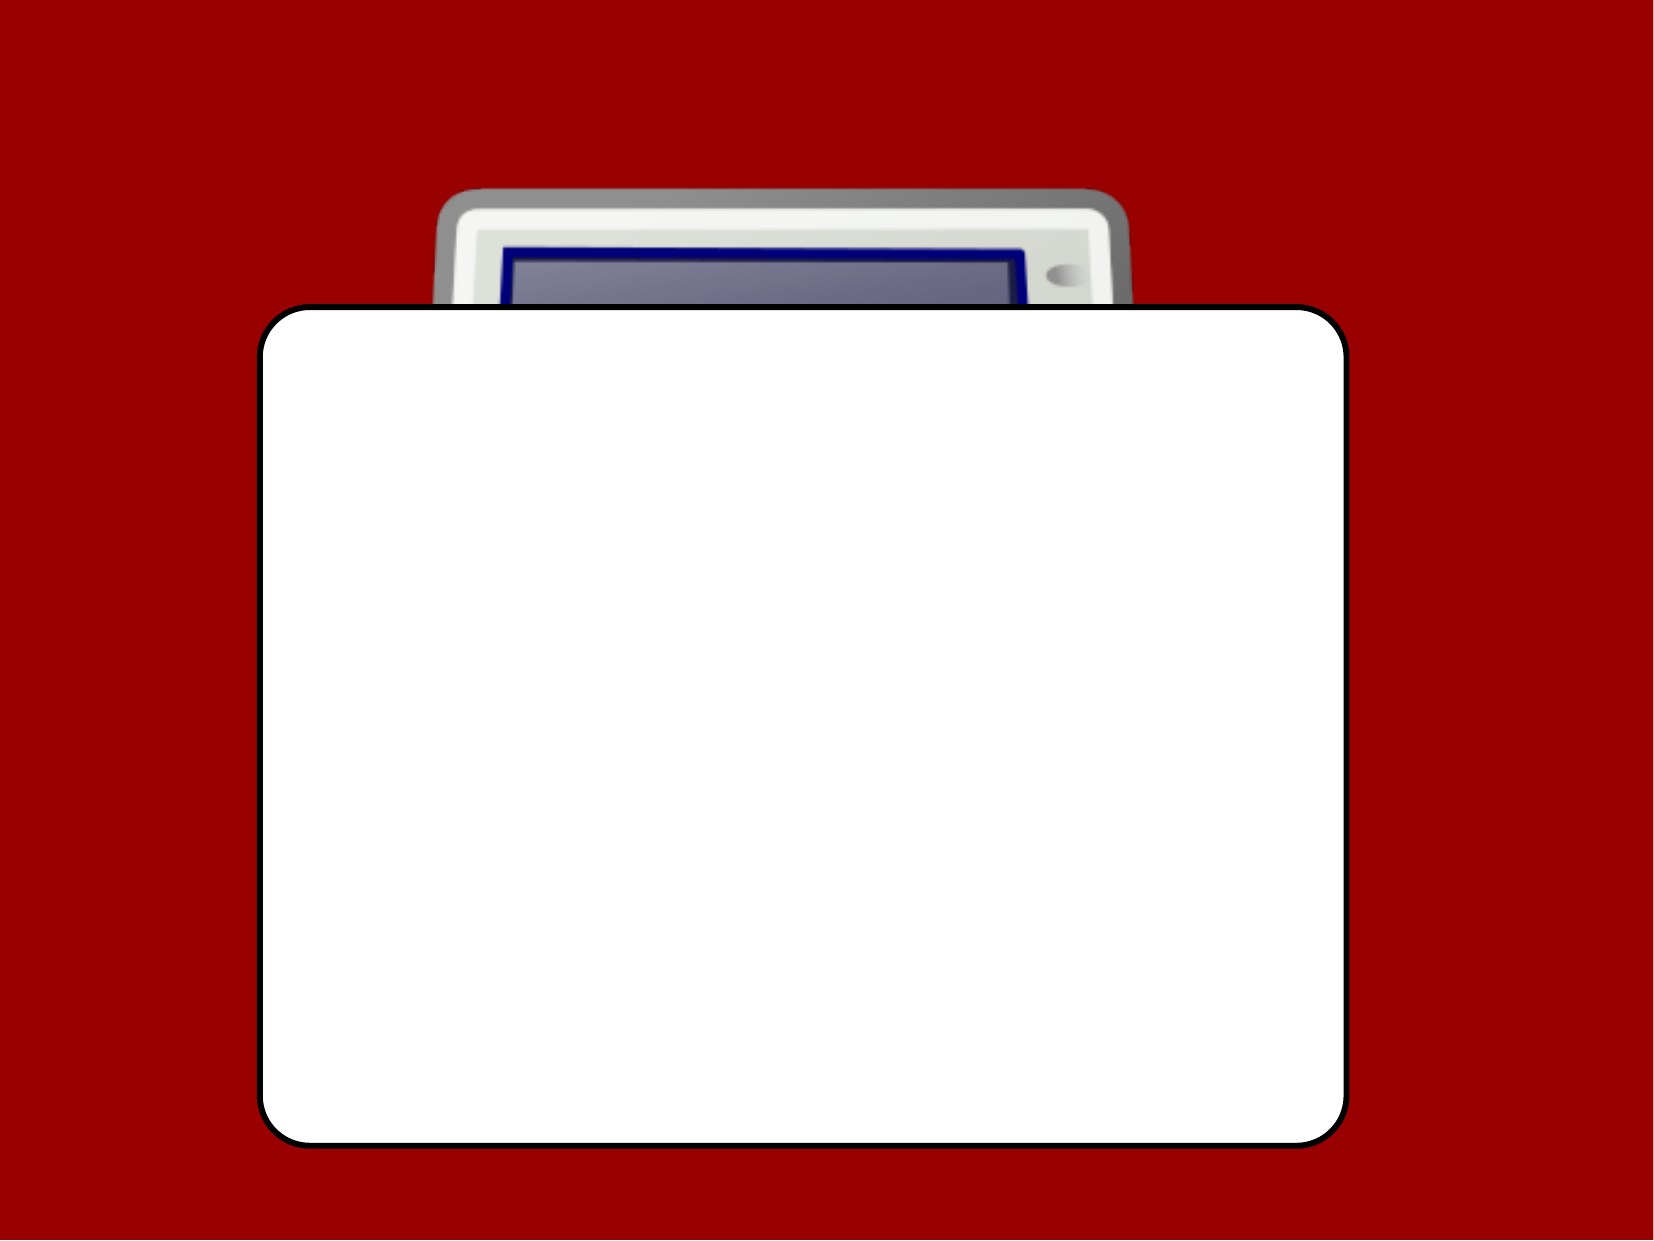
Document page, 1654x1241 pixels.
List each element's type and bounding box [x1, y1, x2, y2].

text_box [259, 307, 1347, 1146]
picture [337, 165, 1317, 311]
